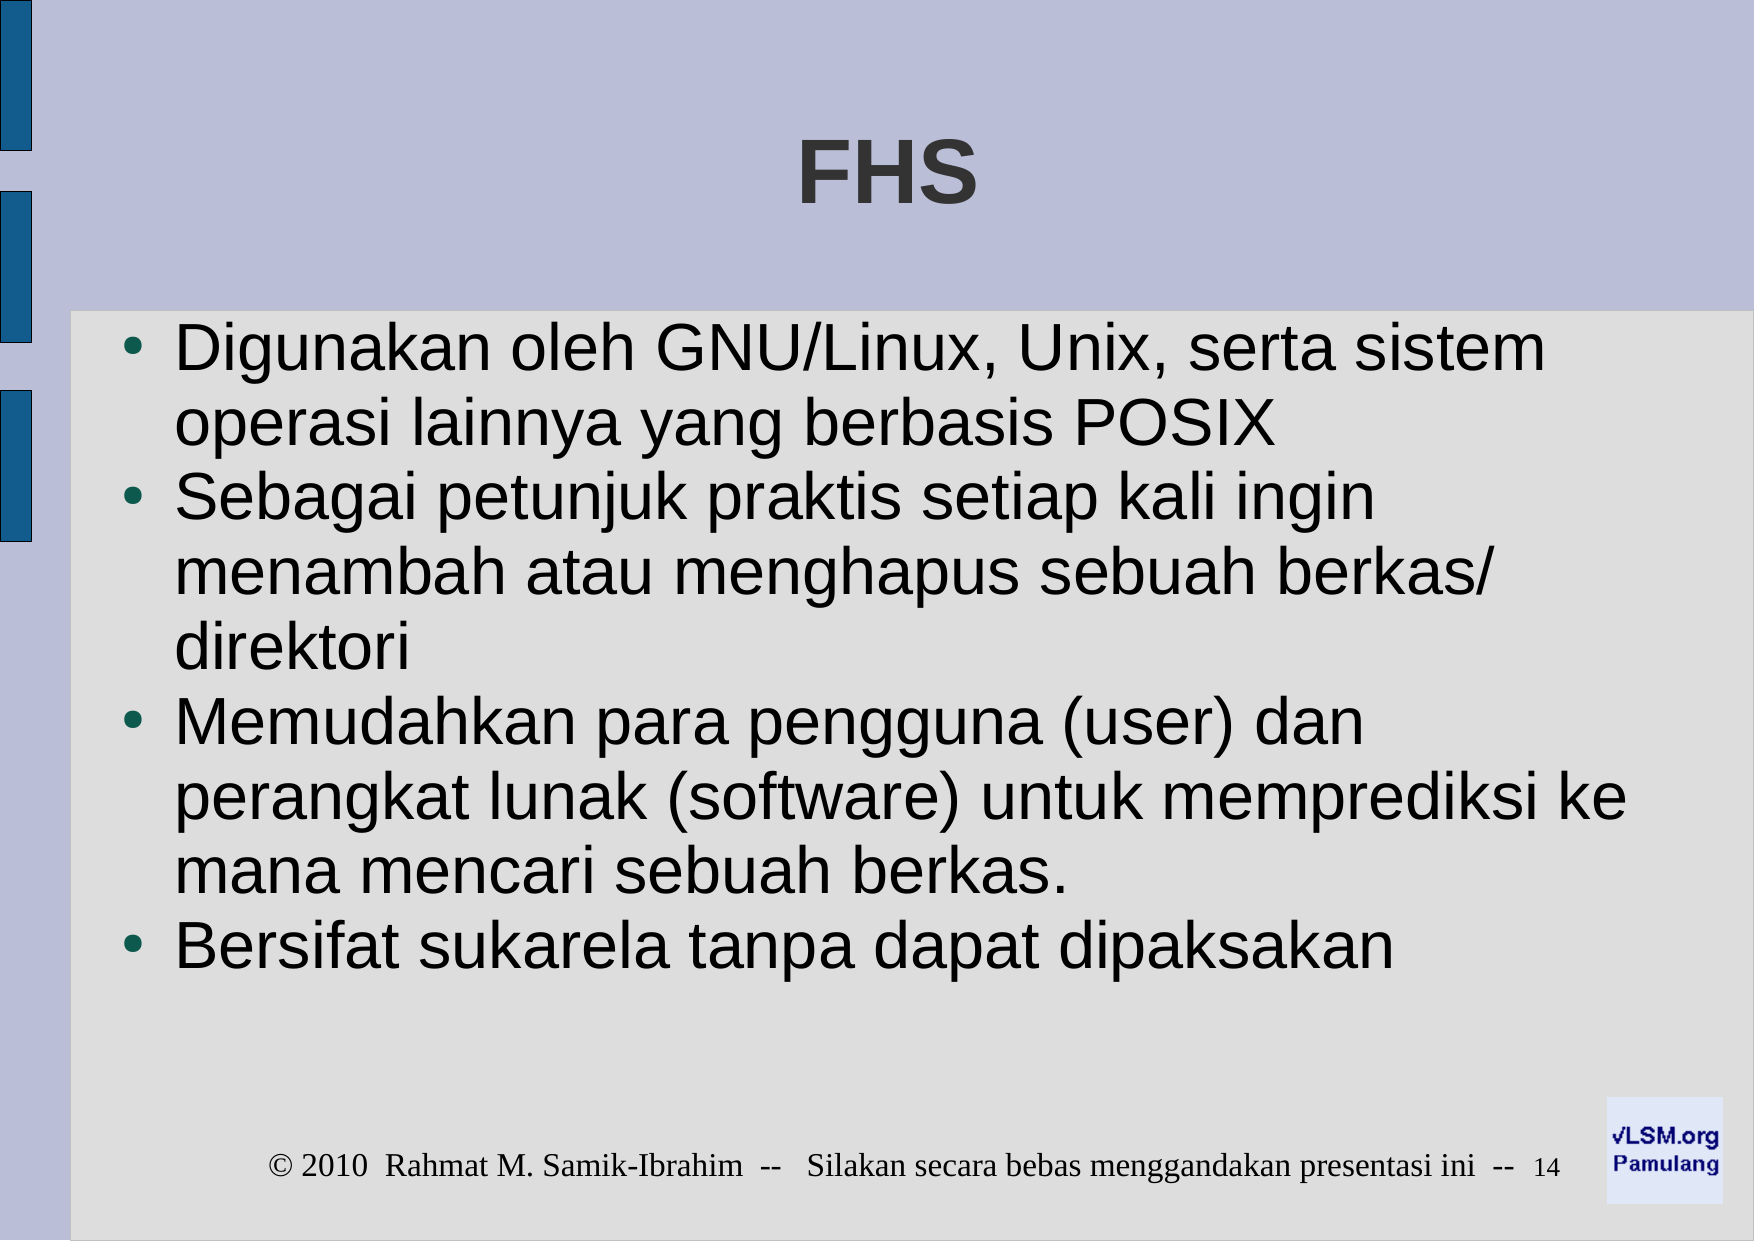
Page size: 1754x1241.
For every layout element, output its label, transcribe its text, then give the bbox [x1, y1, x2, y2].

title FHS [77, 99, 1700, 244]
picture [1607, 1097, 1723, 1204]
list Digunakan oleh GNU/Linux, Unix, serta sistem operasi lainnya yang berbasis POSIX Sebagai petunjuk praktis setiap kali ingin menambah atau menghapus sebuah berkas/ direktori Memudahkan para pengguna (user) dan perangkat lunak (software) untuk memprediksi ke mana mencari sebuah berkas. Bersifat sukarela tanpa dapat dipaksakan [103, 310, 1674, 1102]
